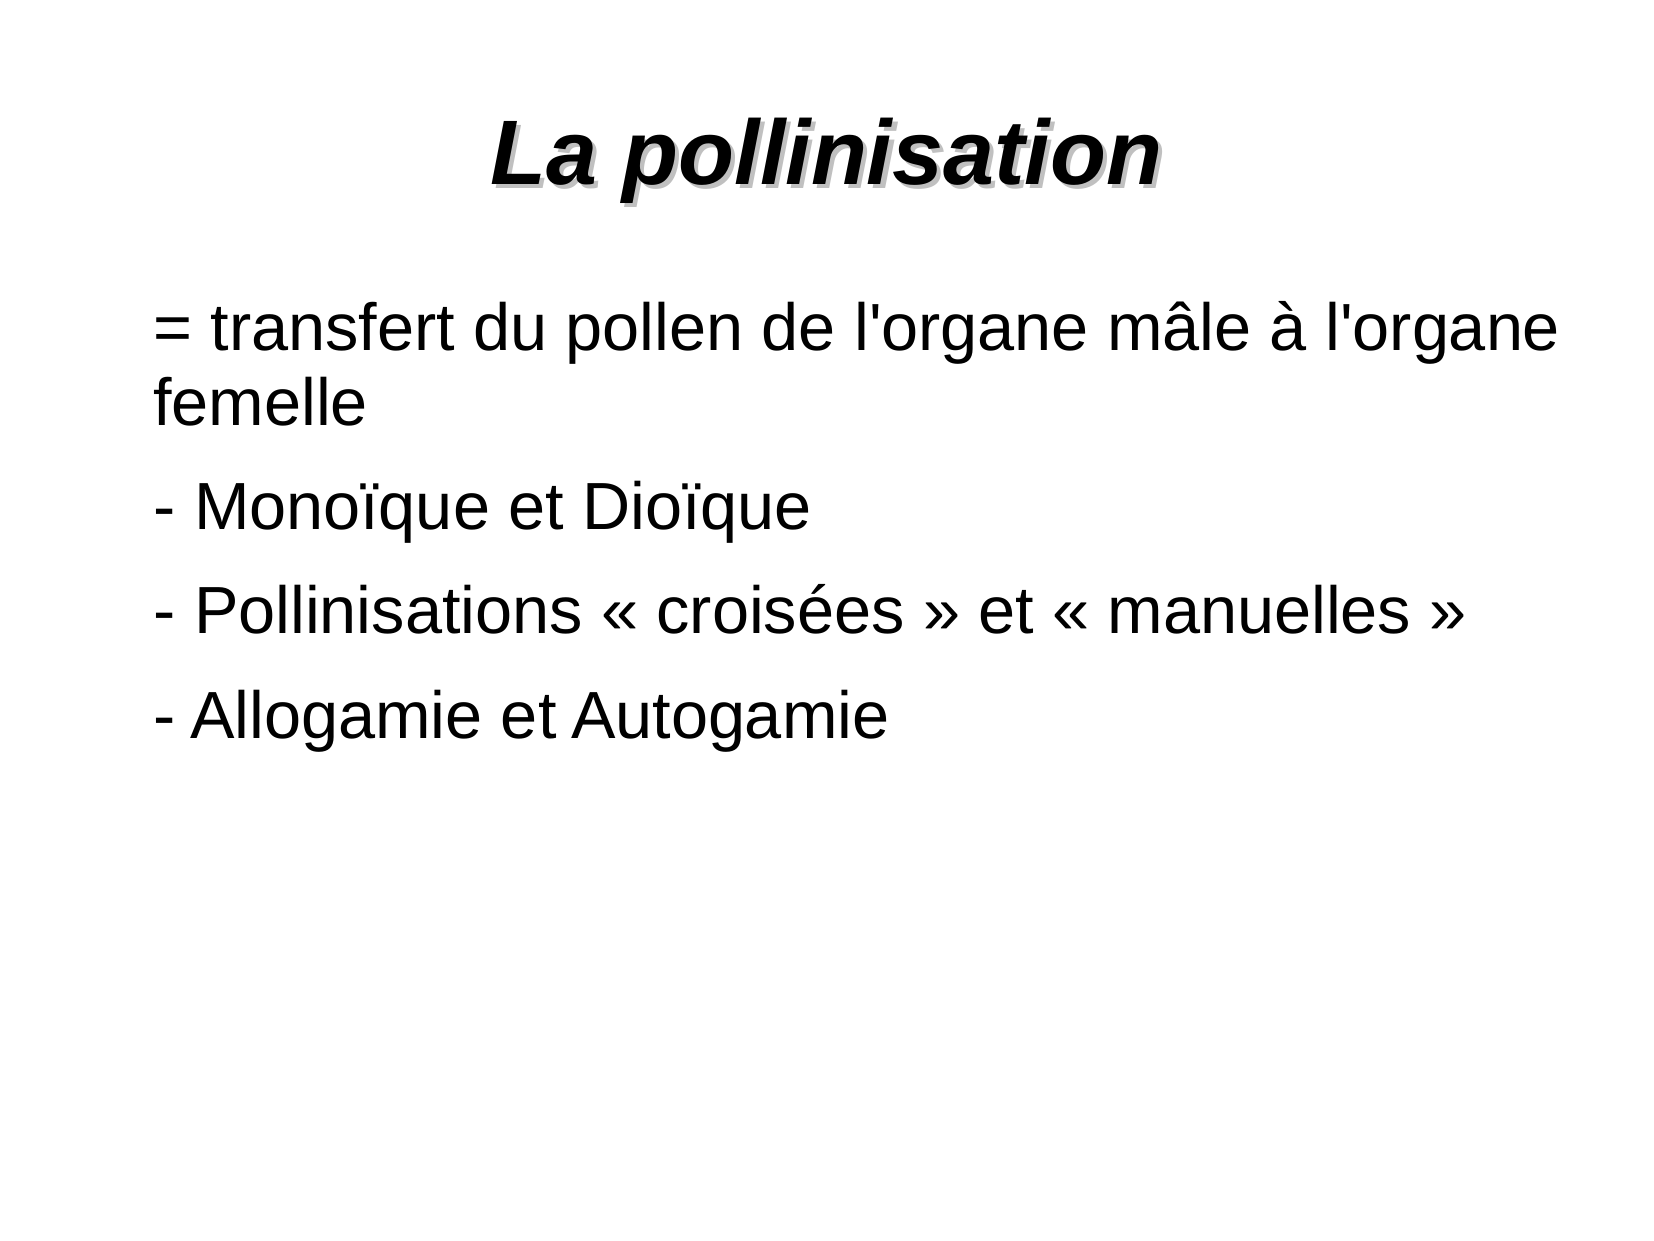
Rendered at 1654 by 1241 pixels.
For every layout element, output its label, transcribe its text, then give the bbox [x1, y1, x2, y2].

list = transfert du pollen de l'organe mâle à l'organe femelle - Monoïque et Dioïque - Pollinisations « croisées » et « manuelles » - Allogamie et Autogamie [82, 290, 1571, 1109]
title La pollinisation [82, 49, 1571, 257]
